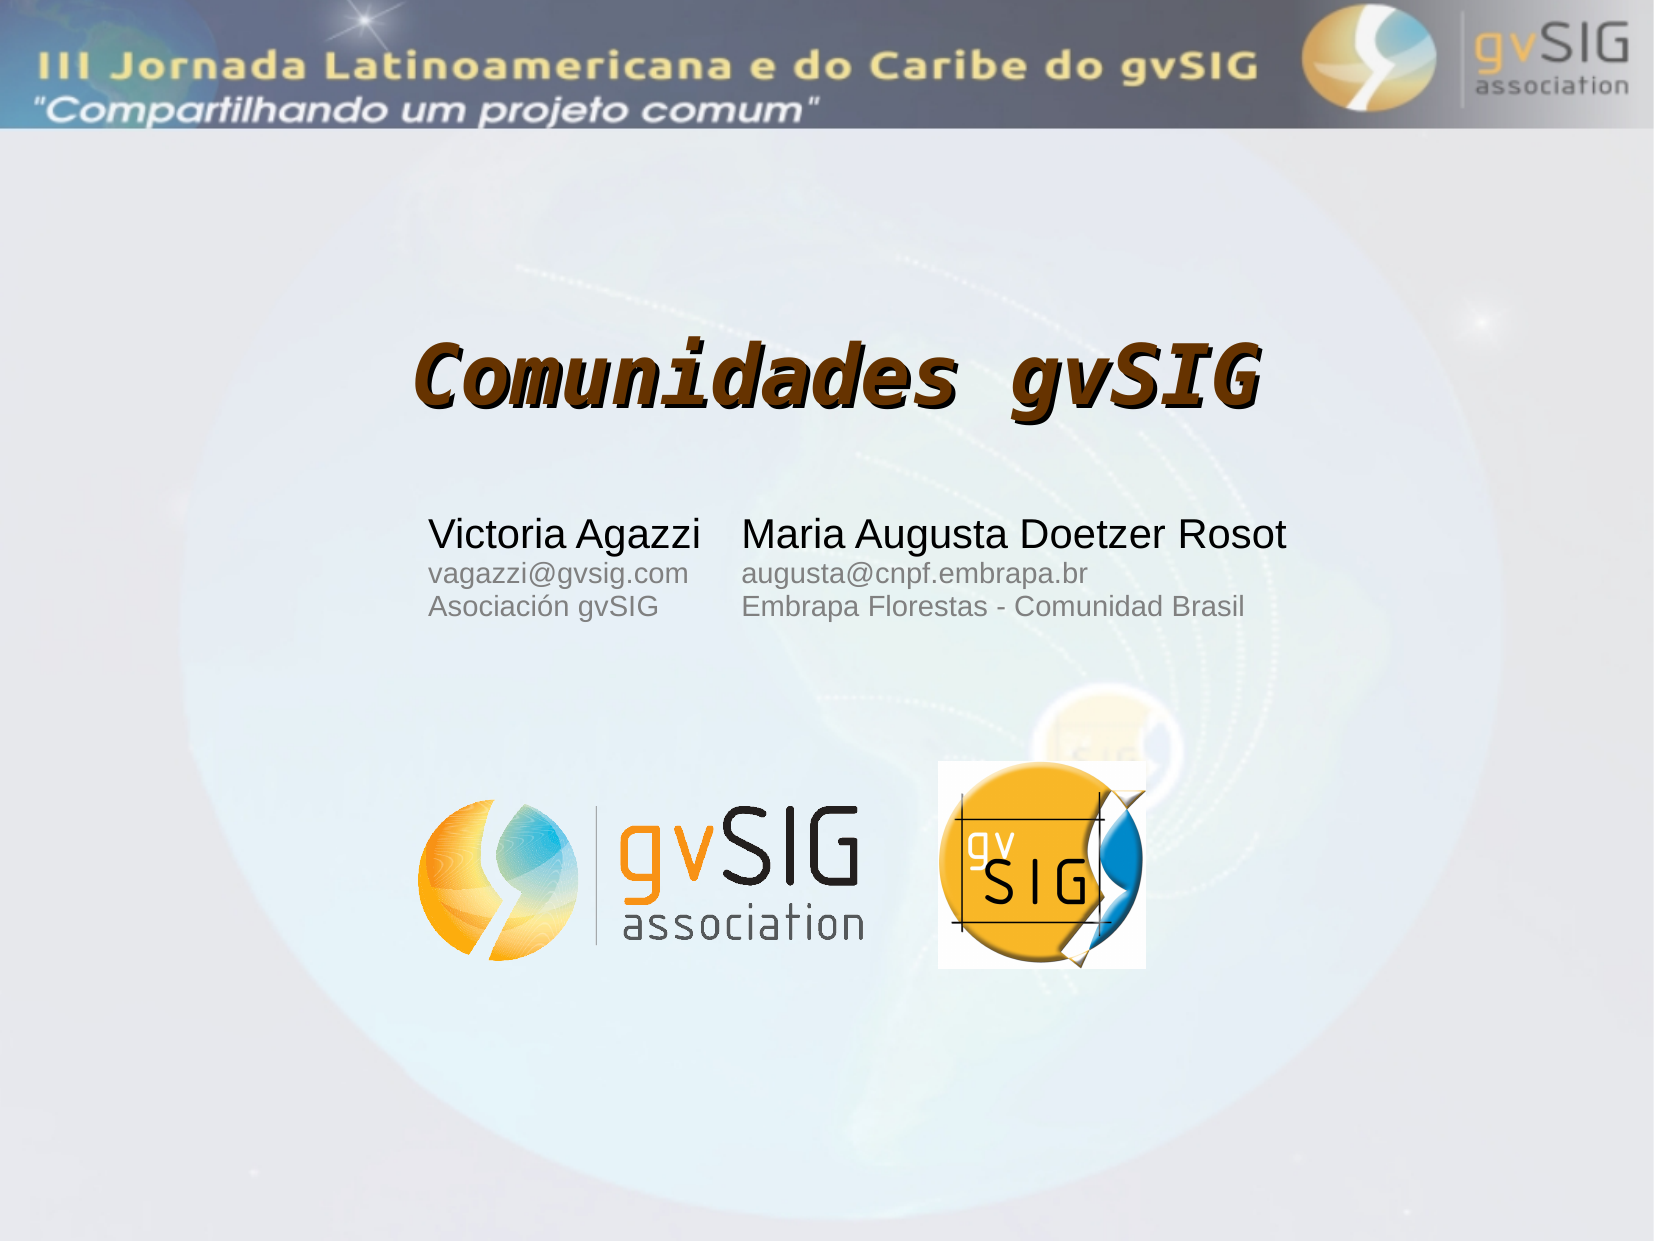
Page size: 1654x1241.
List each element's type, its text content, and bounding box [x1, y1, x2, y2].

text_box Comunidades gvSIG [112, 271, 1560, 420]
text_box Maria Augusta Doetzer Rosot augusta@cnpf.embrapa.br Embrapa Florestas - Comunidad Brasil [726, 503, 1329, 631]
picture [0, 0, 1654, 1241]
text_box Victoria Agazzi vagazzi@gvsig.com Asociación gvSIG [413, 503, 726, 631]
